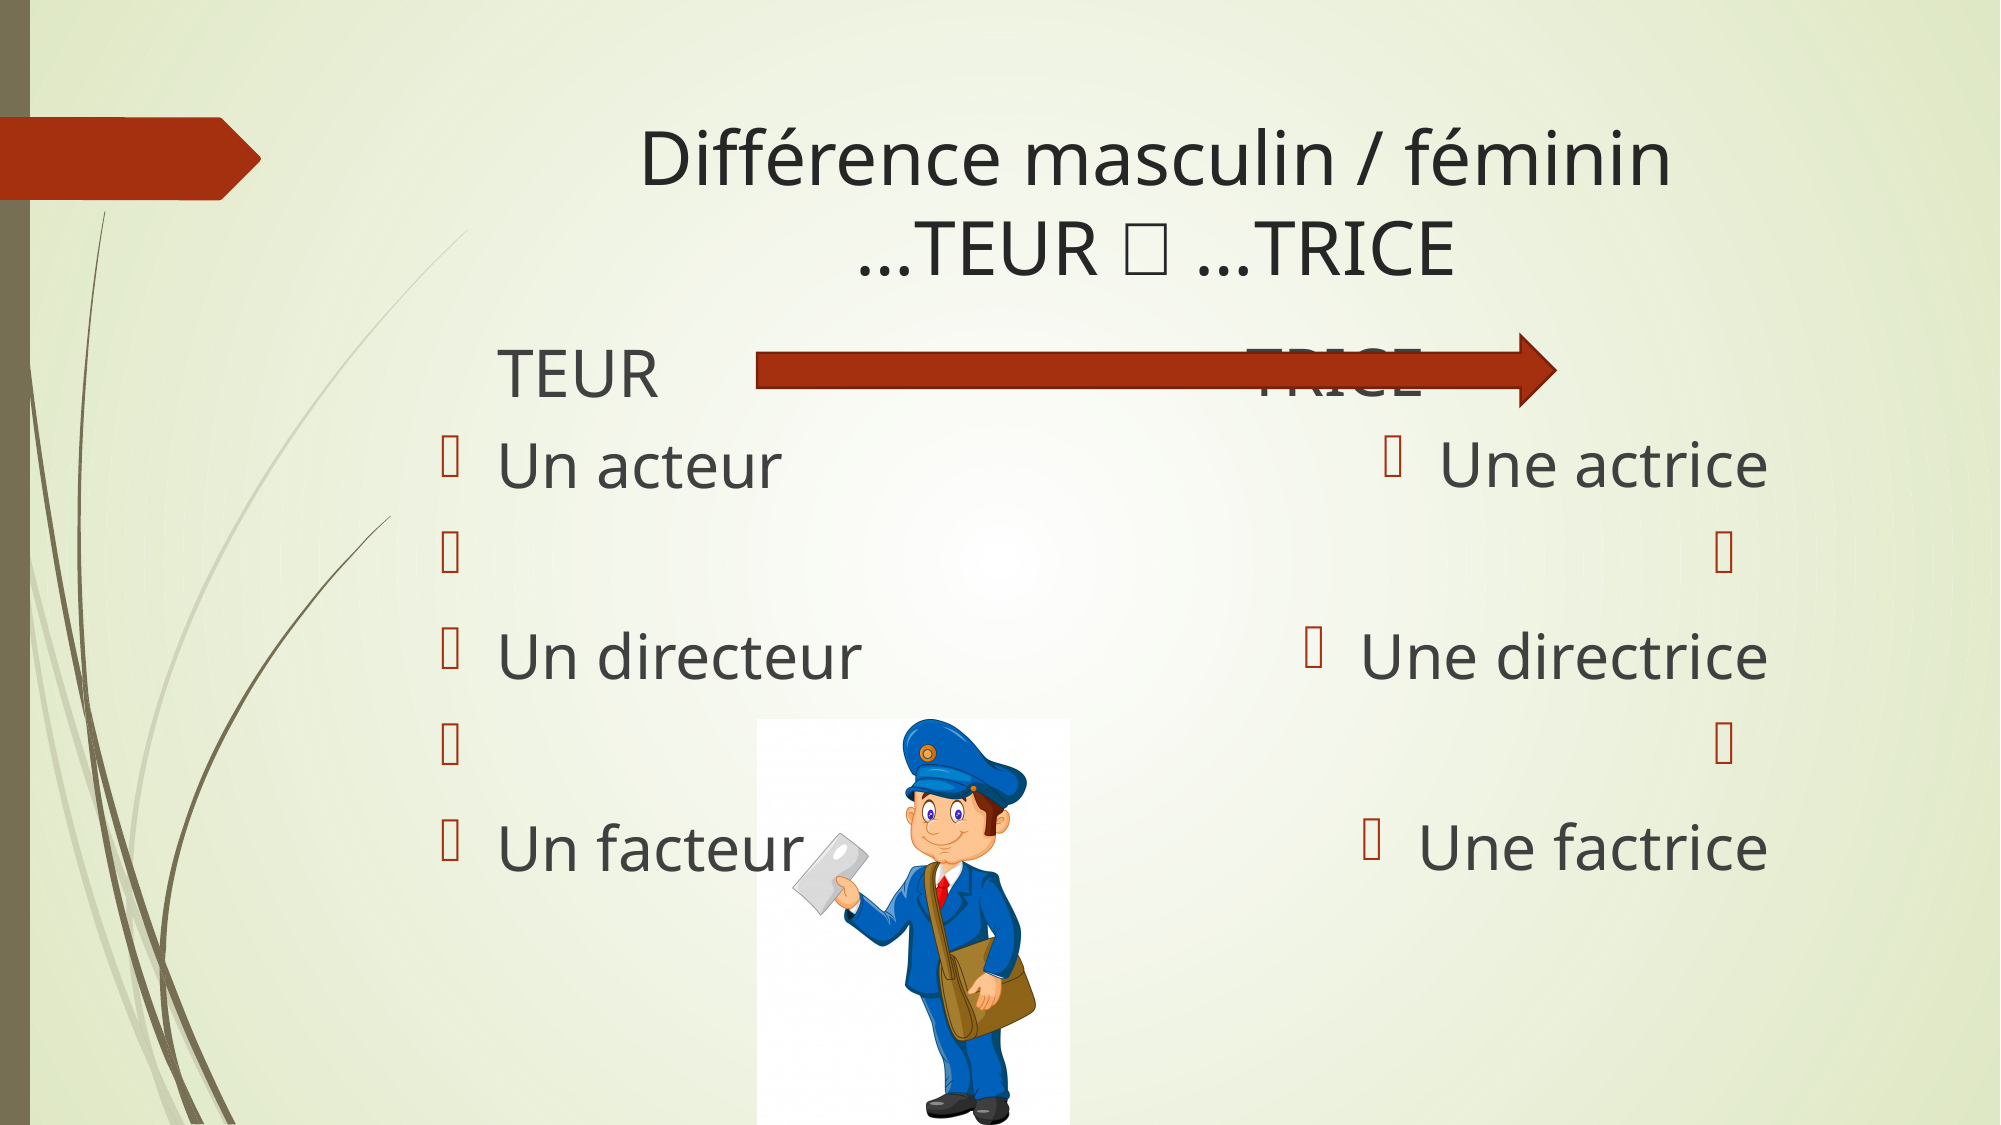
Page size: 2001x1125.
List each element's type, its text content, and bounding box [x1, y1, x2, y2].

title Différence masculin / féminin …TEUR  …TRICE [425, 102, 1888, 313]
list TRICE [1231, 323, 1888, 417]
list Une actrice Une directrice Une factrice [1175, 417, 1888, 968]
list Un acteur Un directeur Un facteur [424, 418, 1138, 969]
text_box [757, 335, 1556, 406]
picture [757, 969, 1070, 1125]
list TEUR [482, 323, 1138, 418]
